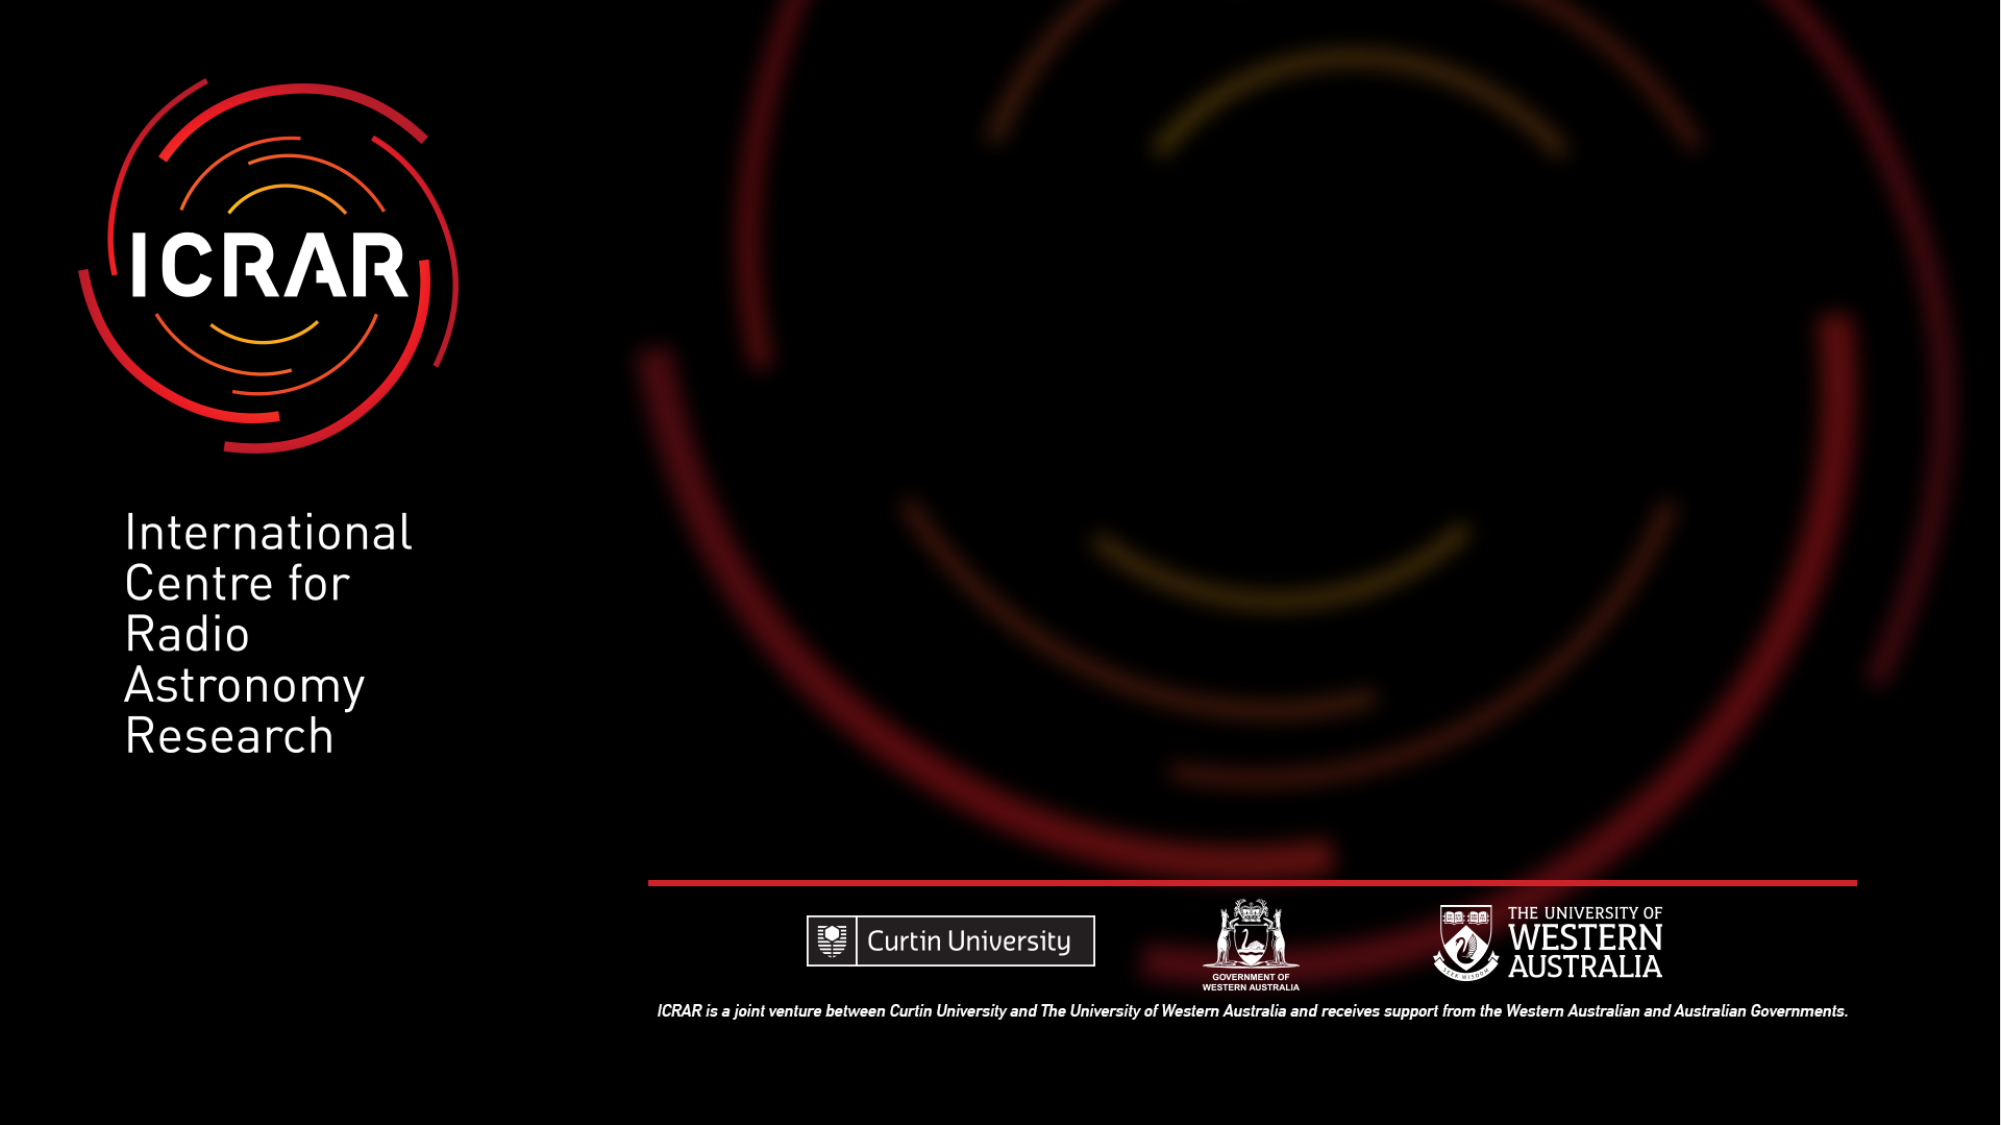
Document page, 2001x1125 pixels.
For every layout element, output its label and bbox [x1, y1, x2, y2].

picture [0, 0, 2001, 1125]
text_box [662, 590, 1825, 863]
